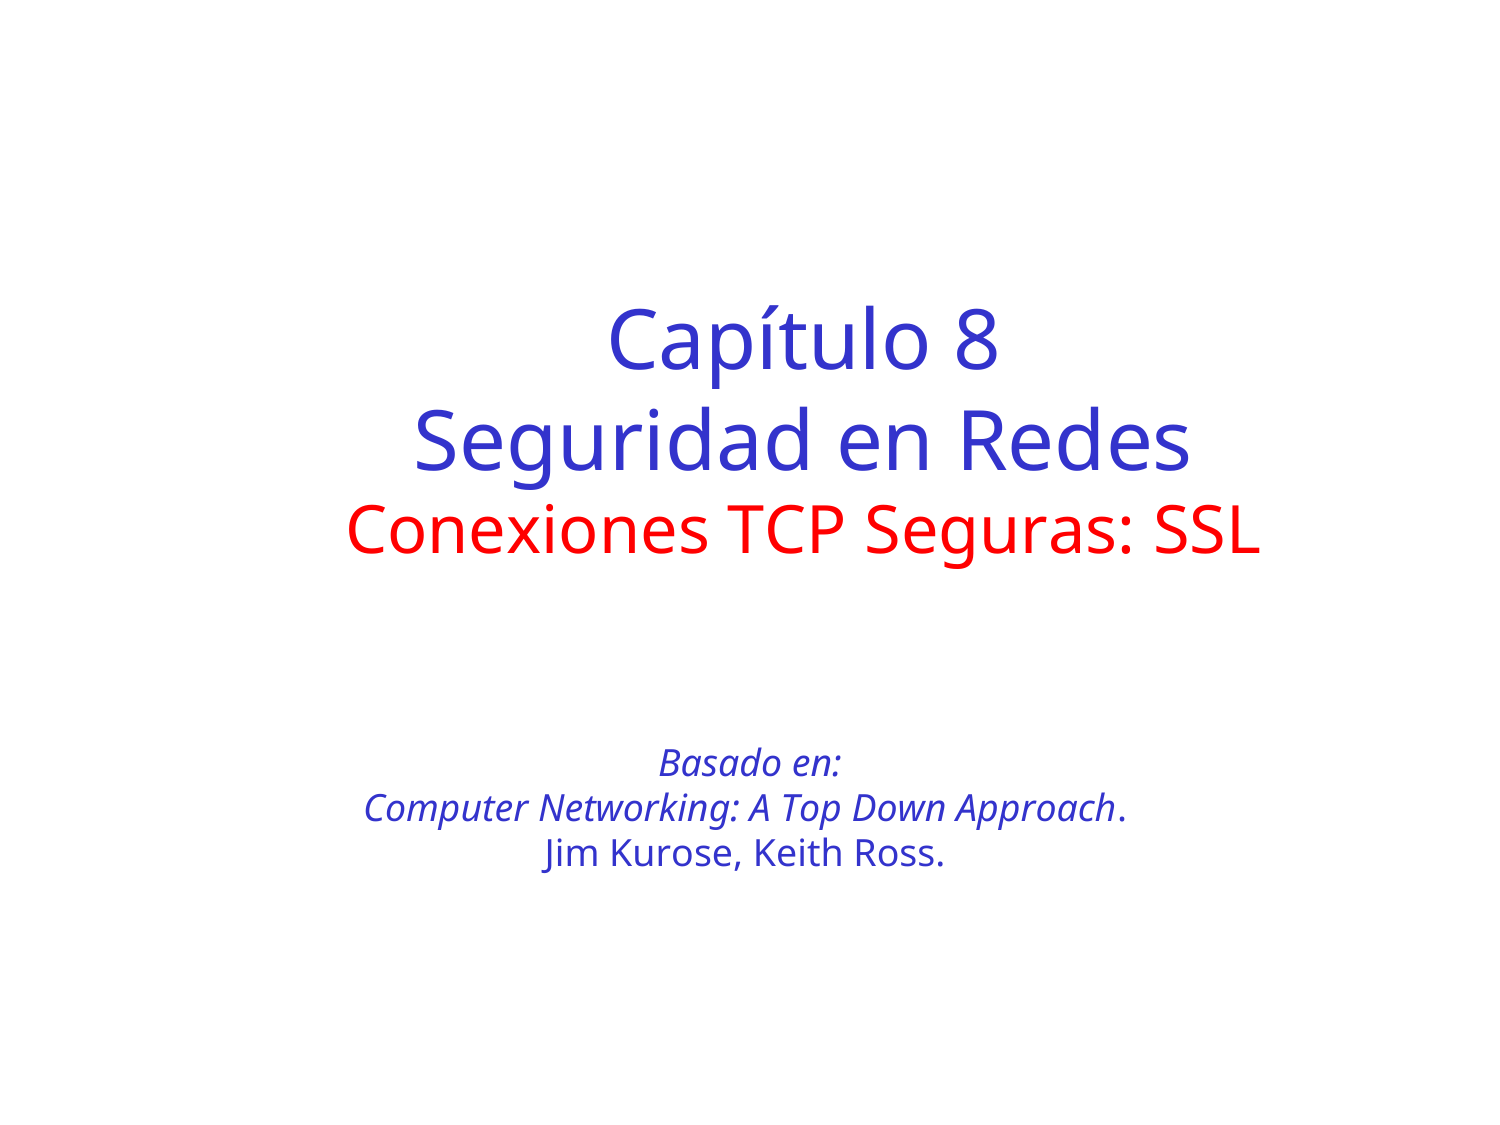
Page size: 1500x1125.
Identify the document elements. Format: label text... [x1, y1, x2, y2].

text_box Basado en: Computer Networking: A Top Down Approach. Jim Kurose, Keith Ross. [256, 571, 1244, 1042]
text_box Capítulo 8 Seguridad en Redes Conexiones TCP Seguras: SSL [175, 188, 1432, 666]
